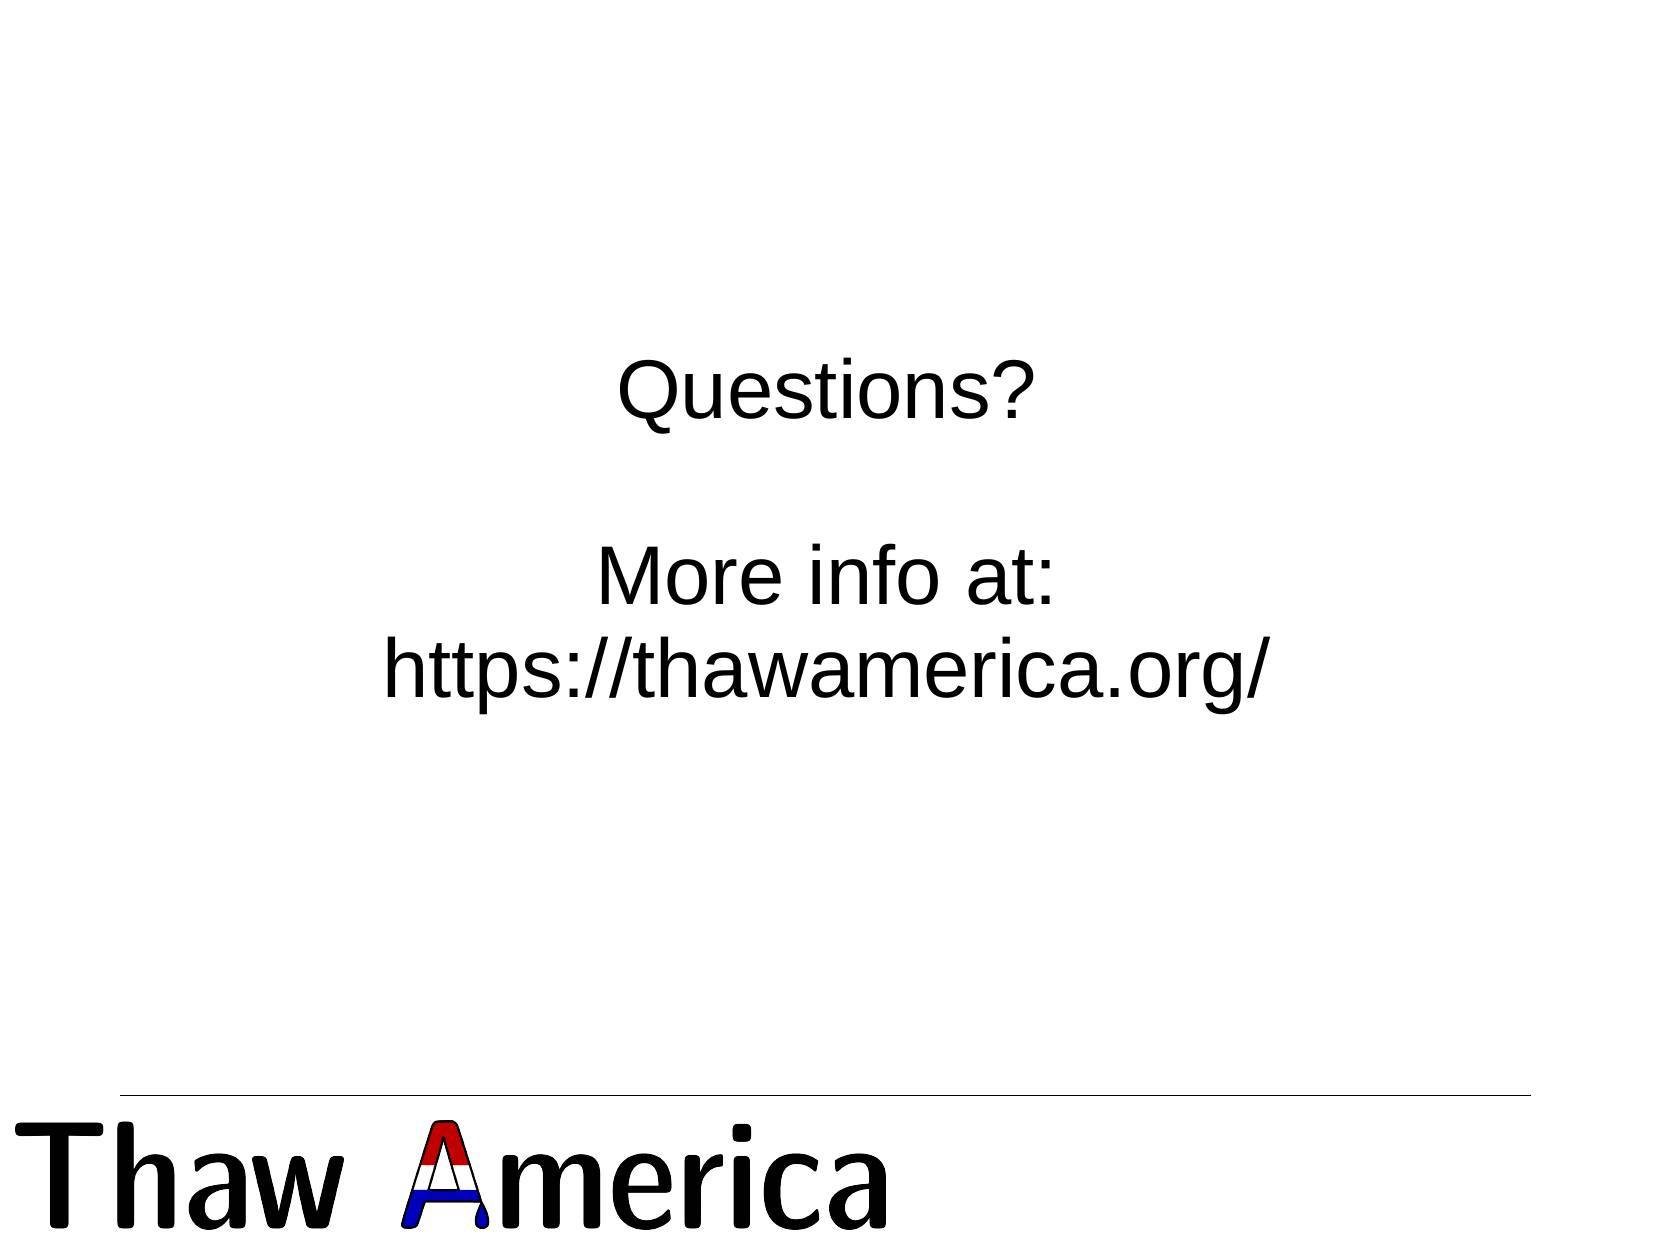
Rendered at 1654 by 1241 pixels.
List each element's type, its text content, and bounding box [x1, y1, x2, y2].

picture [15, 1120, 886, 1231]
subtitle Questions? More info at: https://thawamerica.org/ [82, 49, 1571, 1010]
